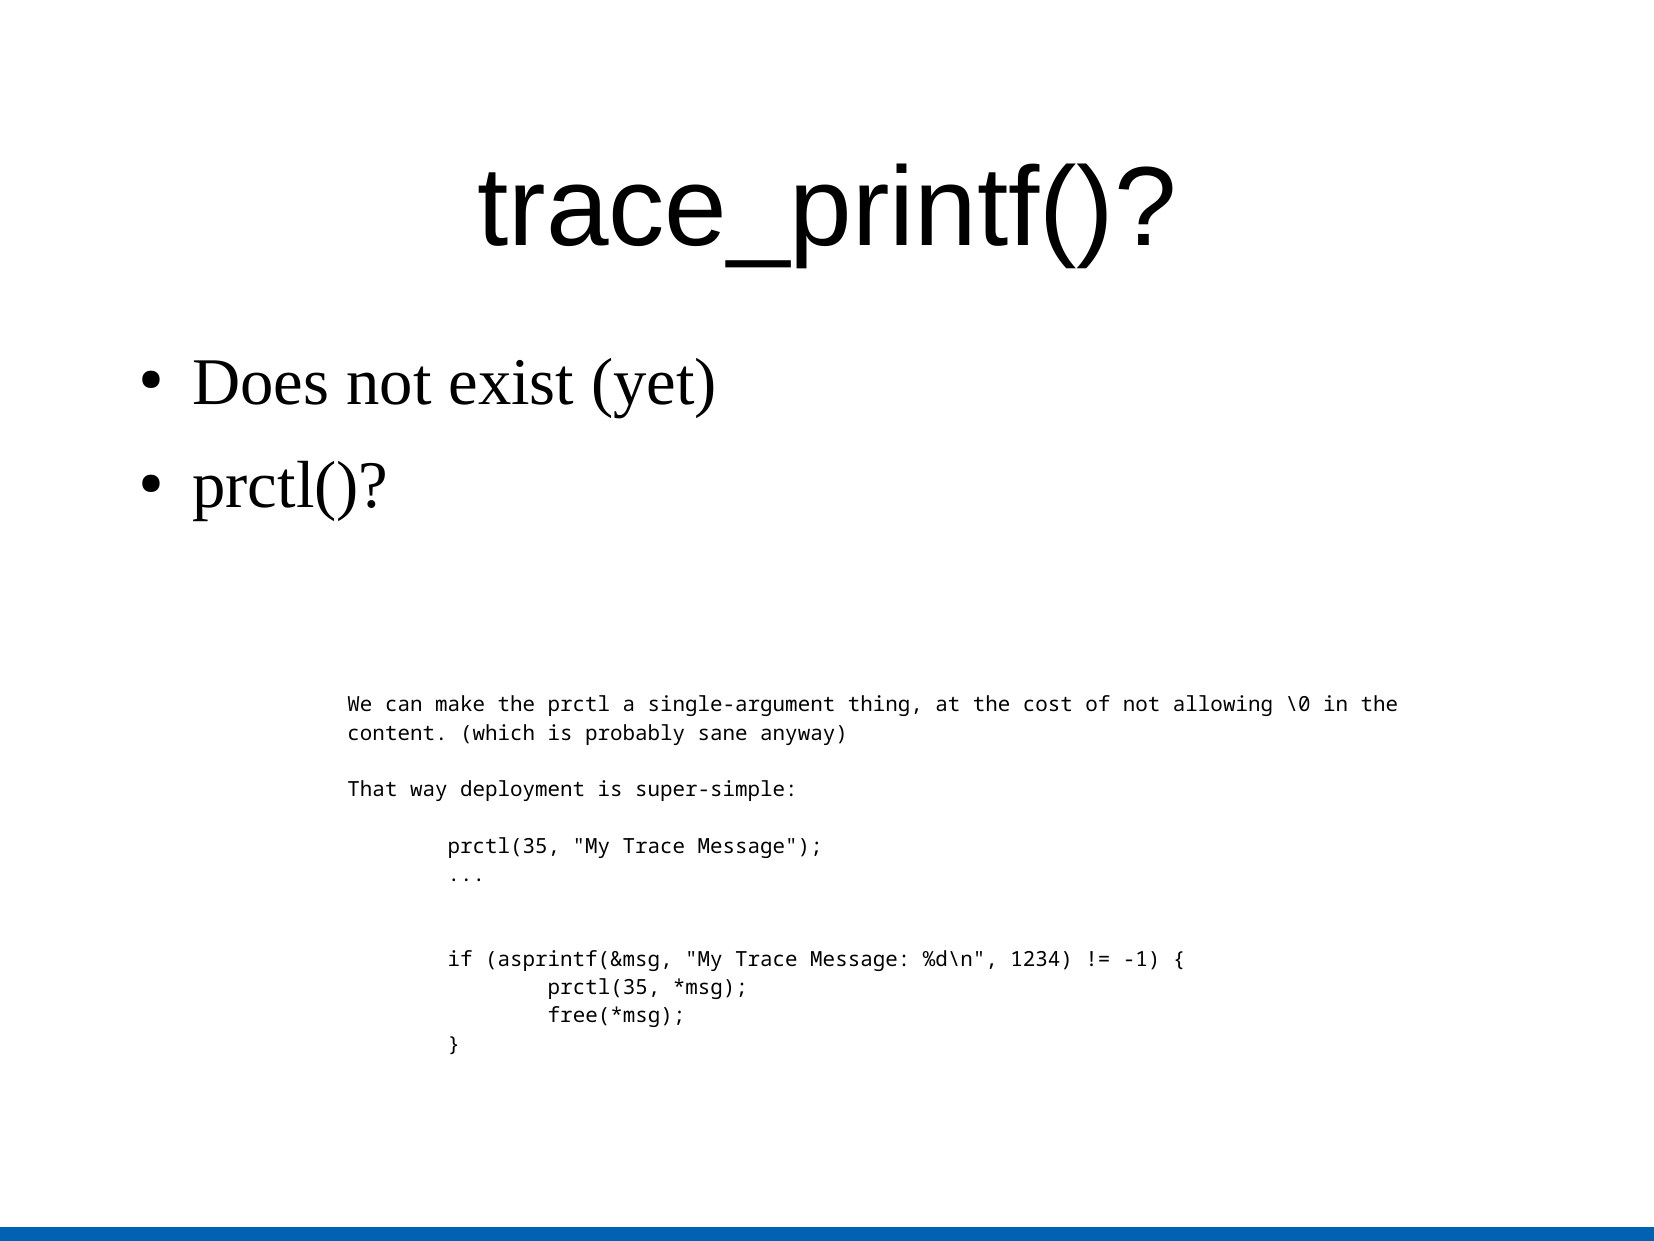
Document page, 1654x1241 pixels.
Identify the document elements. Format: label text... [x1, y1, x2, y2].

text_box We can make the prctl a single-argument thing, at the cost of not allowing \0 in the content. (which is probably sane anyway) That way deployment is super-simple: prctl(35, "My Trace Message"); ... if (asprintf(&msg, "My Trace Message: %d\n", 1234) != -1) { prctl(35, *msg); free(*msg); } [332, 682, 1426, 1013]
title trace_printf()? [121, 110, 1534, 303]
list Does not exist (yet) prctl()? [121, 344, 1534, 1112]
